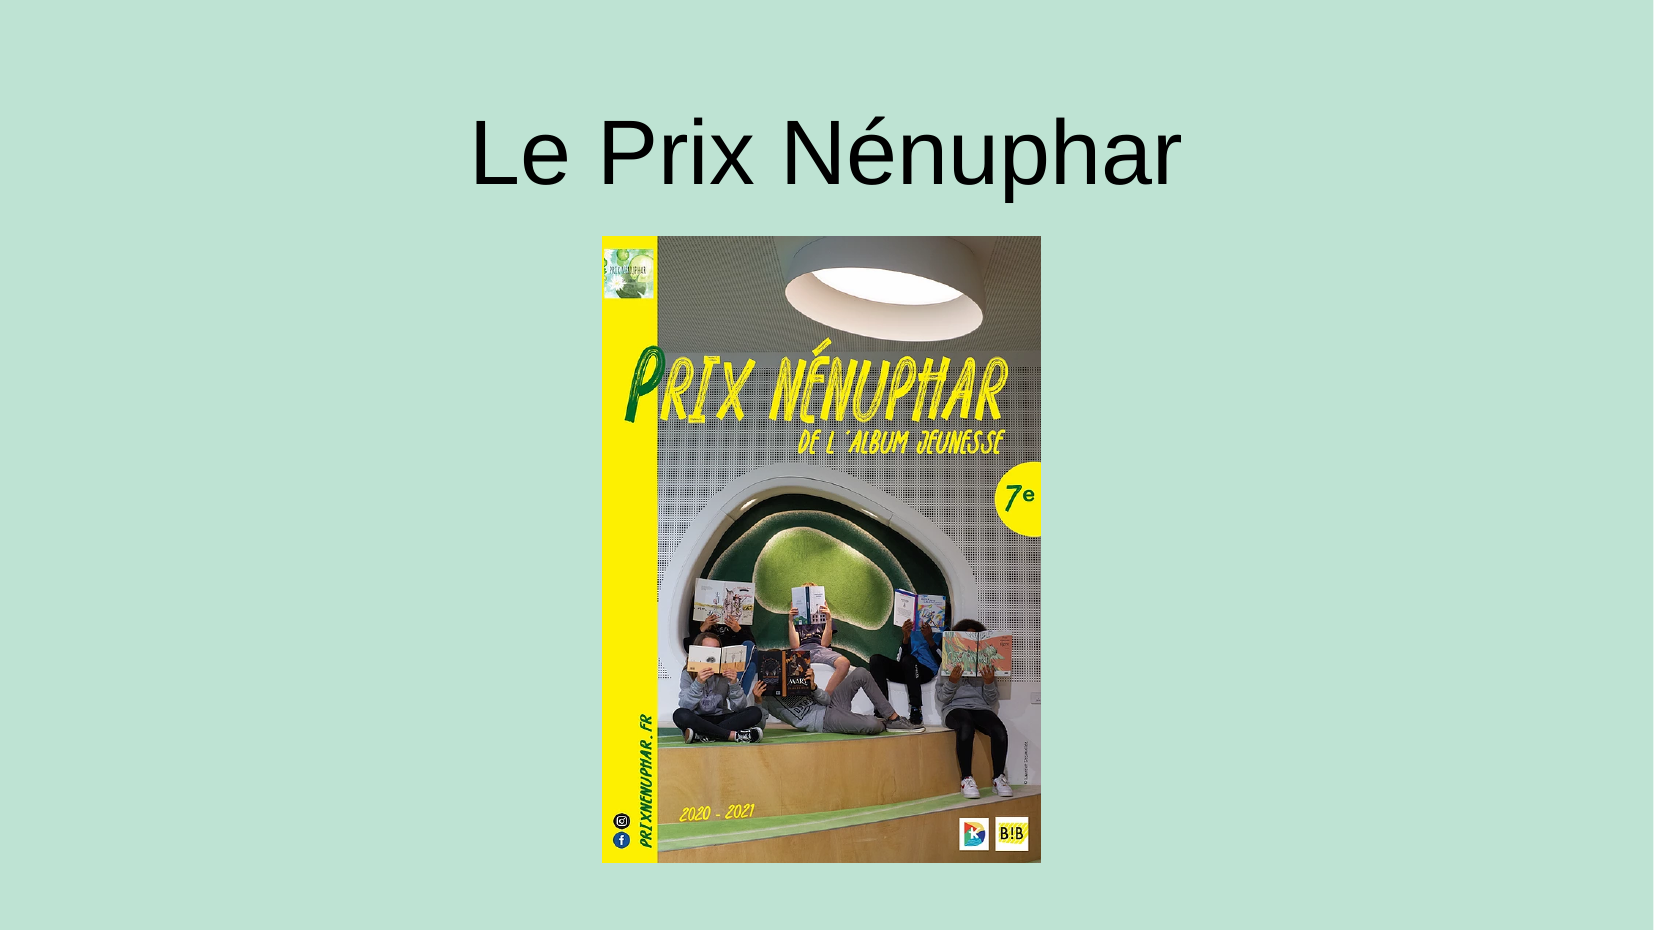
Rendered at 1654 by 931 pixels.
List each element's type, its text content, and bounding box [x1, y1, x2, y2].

title Le Prix Nénuphar [82, 49, 1571, 257]
picture [602, 236, 1041, 863]
